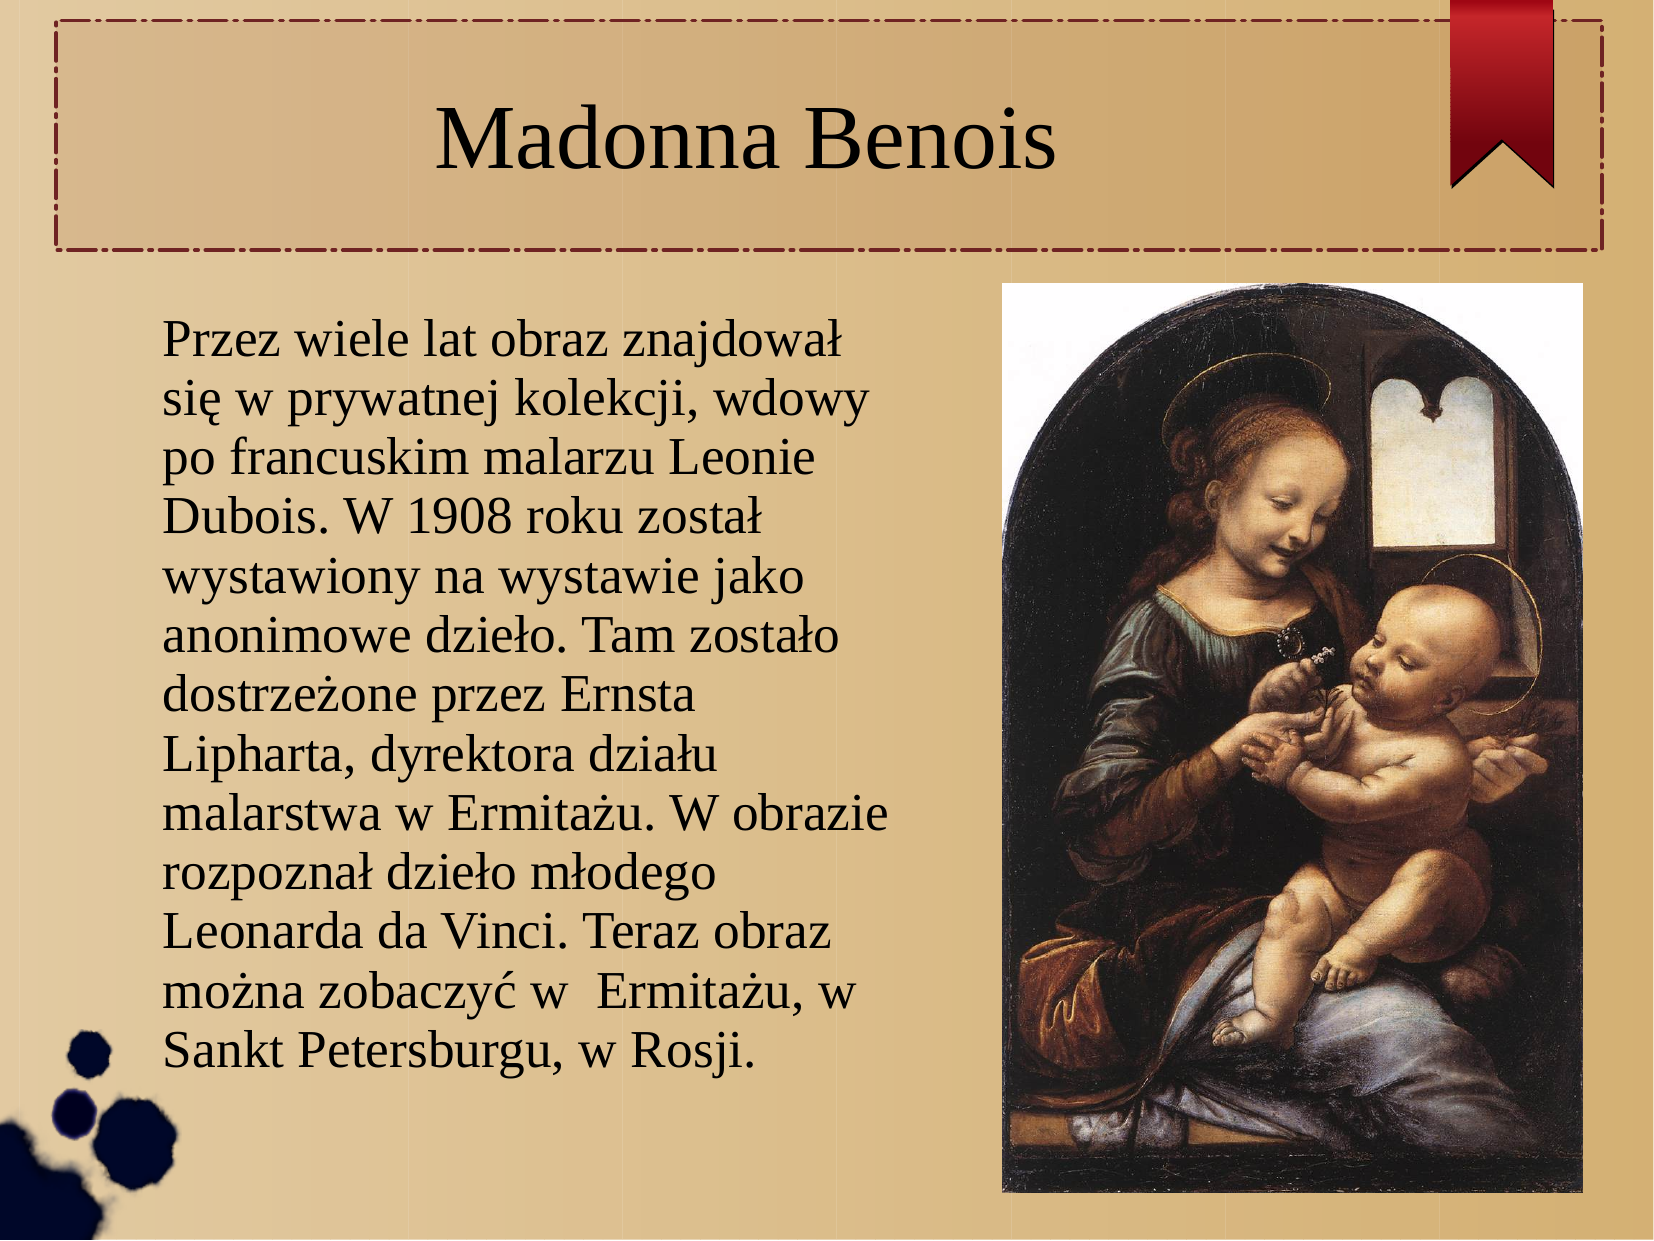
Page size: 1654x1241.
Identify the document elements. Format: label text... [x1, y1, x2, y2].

list Przez wiele lat obraz znajdował się w prywatnej kolekcji, wdowy po francuskim malarzu Leonie Dubois. W 1908 roku został wystawiony na wystawie jako anonimowe dzieło. Tam zostało dostrzeżone przez Ernsta Lipharta, dyrektora działu malarstwa w Ermitażu. W obrazie rozpoznał dzieło młodego Leonarda da Vinci. Teraz obraz można zobaczyć w Ermitażu, w Sankt Petersburgu, w Rosji. [106, 308, 898, 1099]
title Madonna Benois [82, 47, 1412, 229]
picture [1002, 283, 1583, 1193]
